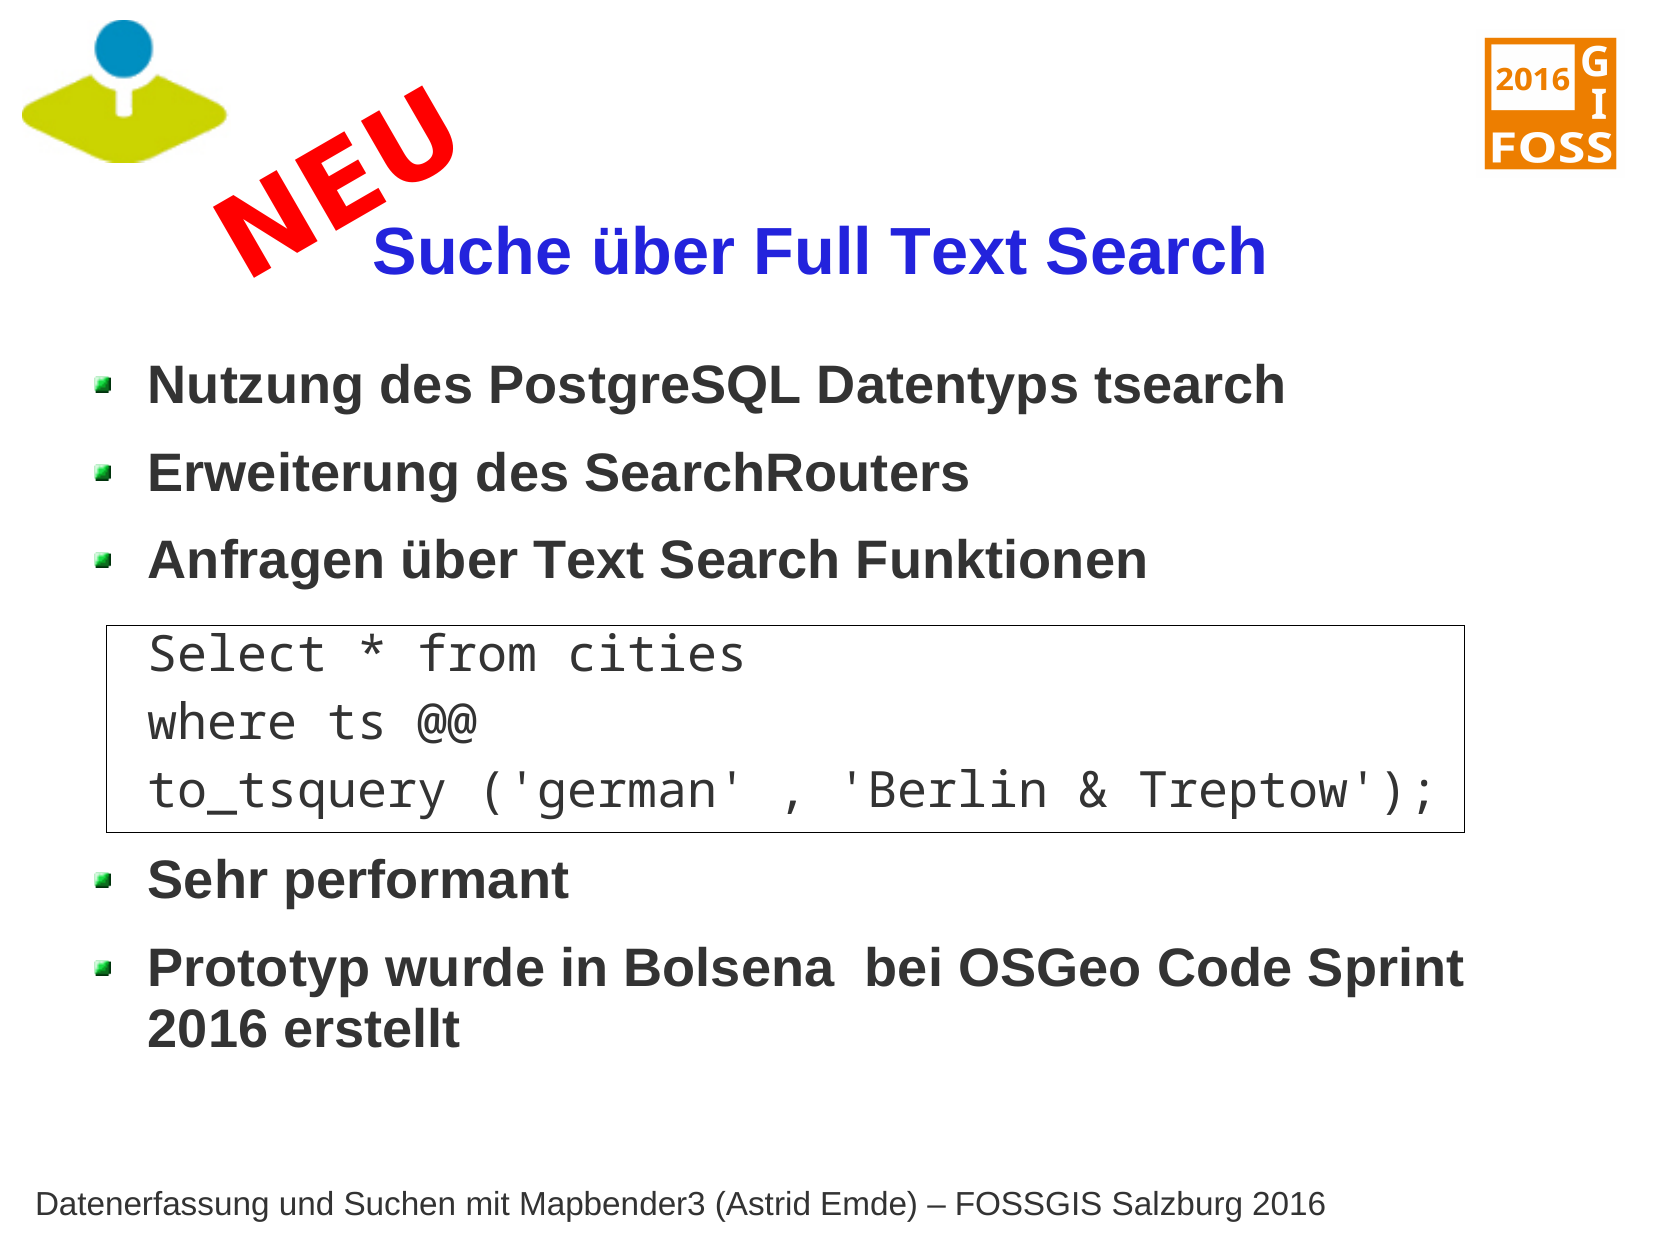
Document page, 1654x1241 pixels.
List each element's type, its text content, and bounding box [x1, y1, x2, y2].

list Nutzung des PostgreSQL Datentyps tsearch Erweiterung des SearchRouters Anfragen über Text Search Funktionen Select * from cities where ts @@ to_tsquery ('german' , 'Berlin & Treptow'); Sehr performant Prototyp wurde in Bolsena bei OSGeo Code Sprint 2016 erstellt [76, 354, 1565, 1173]
picture [22, 20, 231, 163]
text_box NEU [177, 29, 536, 322]
picture [1476, 29, 1625, 178]
title Suche über Full Text Search [76, 177, 1565, 325]
